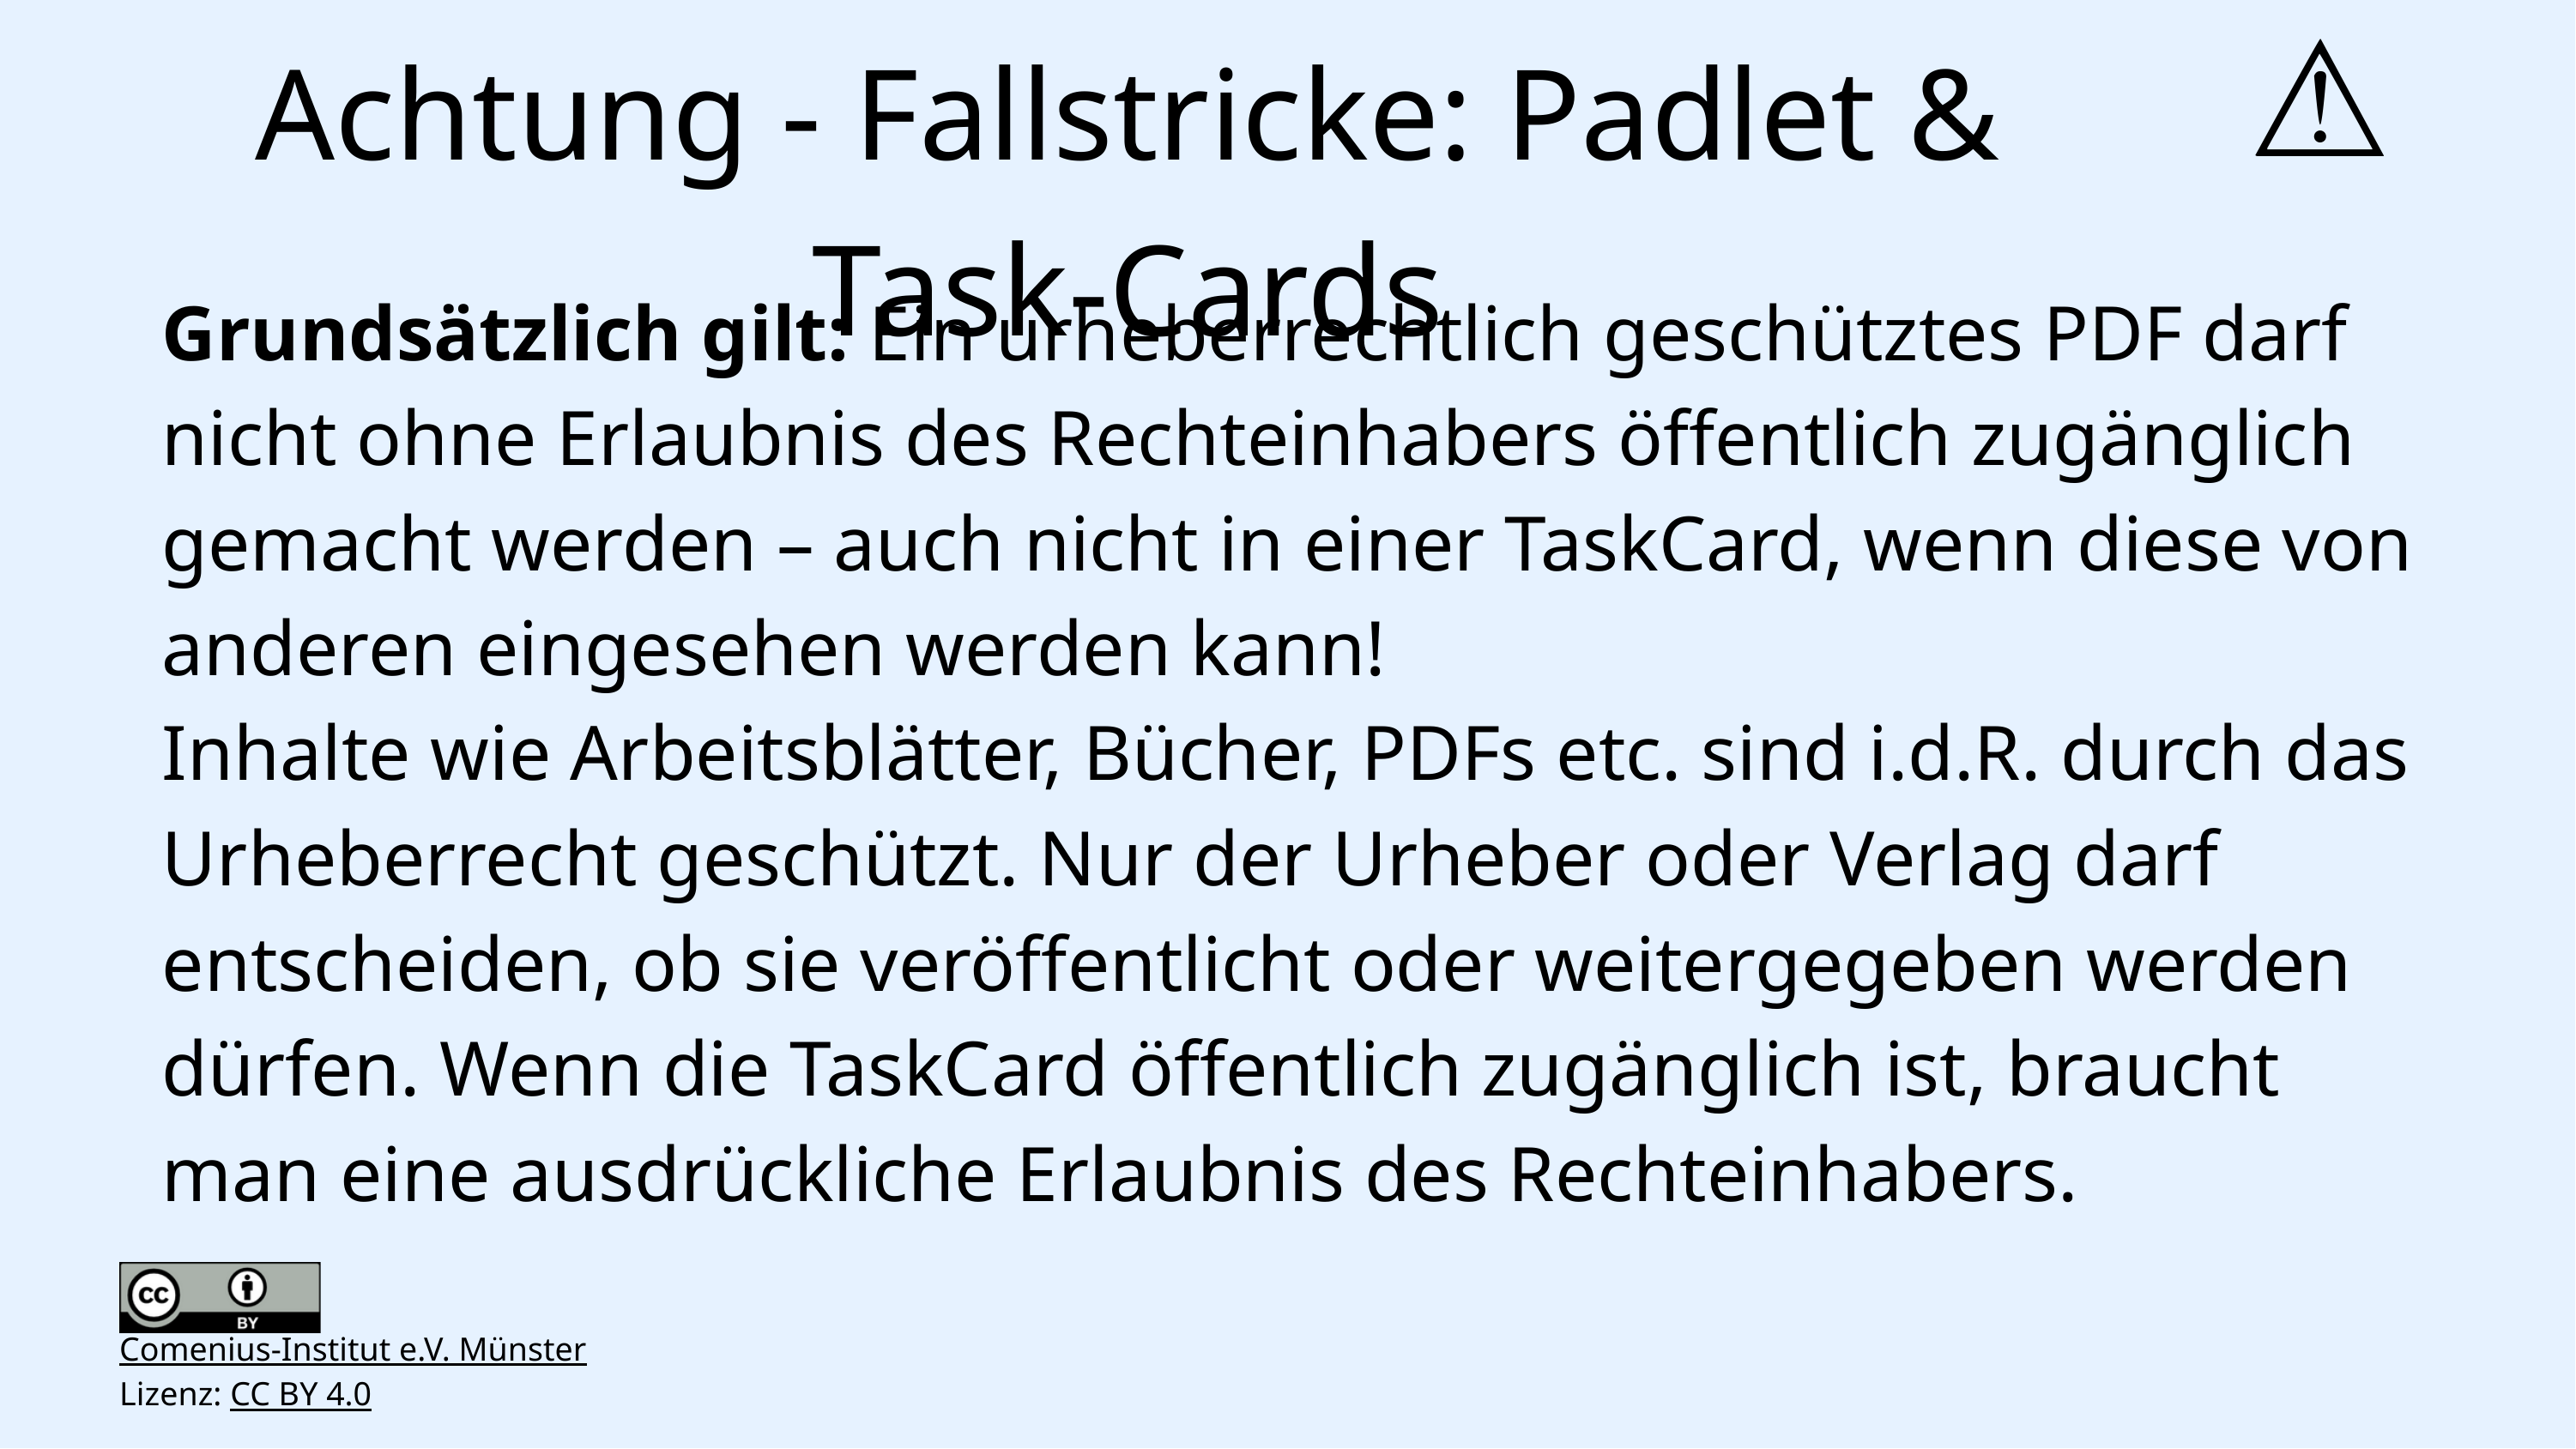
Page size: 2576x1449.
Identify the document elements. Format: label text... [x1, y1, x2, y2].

text_box Grundsätzlich gilt: Ein urheberrechtlich geschütztes PDF darf nicht ohne Erlaubnis des Rechteinhabers öffentlich zugänglich gemacht werden – auch nicht in einer TaskCard, wenn diese von anderen eingesehen werden kann! Inhalte wie Arbeitsblätter, Bücher, PDFs etc. sind i.d.R. durch das Urheberrecht geschützt. Nur der Urheber oder Verlag darf entscheiden, ob sie veröffentlicht oder weitergegeben werden dürfen. Wenn die TaskCard öffentlich zugänglich ist, braucht man eine ausdrückliche Erlaubnis des Rechteinhabers. [161, 269, 2431, 1313]
text_box [119, 1262, 321, 1327]
text_box Comenius-Institut e.V. Münster Lizenz: CC BY 4.0 [119, 1327, 1378, 1416]
text_box ⚠️ [2209, 0, 2431, 181]
text_box Achtung - Fallstricke: Padlet & Task-Cards [94, 9, 2162, 181]
